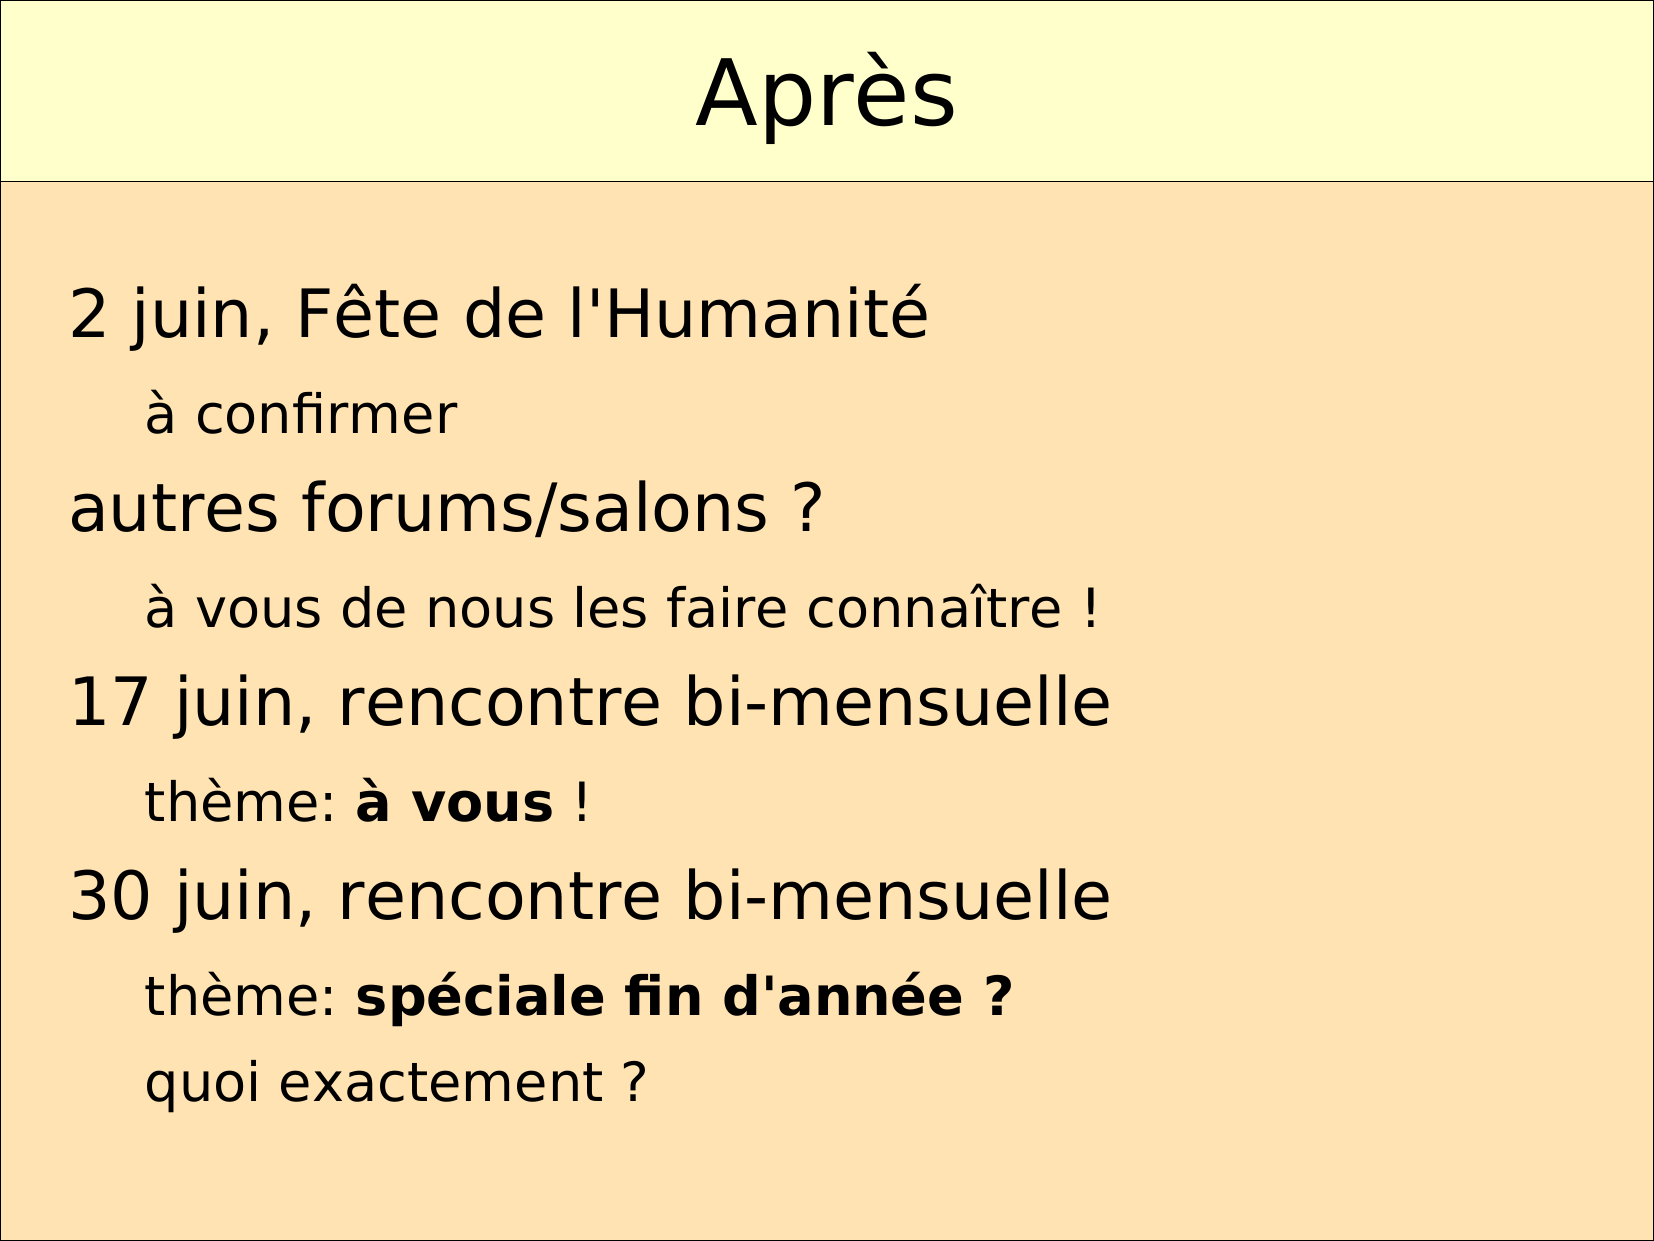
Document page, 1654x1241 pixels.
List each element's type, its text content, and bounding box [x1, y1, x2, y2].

list 2 juin, Fête de l'Humanité à confirmer autres forums/salons ? à vous de nous les faire connaître ! 17 juin, rencontre bi-mensuelle thème: à vous ! 30 juin, rencontre bi-mensuelle thème: spéciale fin d'année ? quoi exactement ? [50, 275, 1603, 1132]
title Après [0, 33, 1654, 154]
